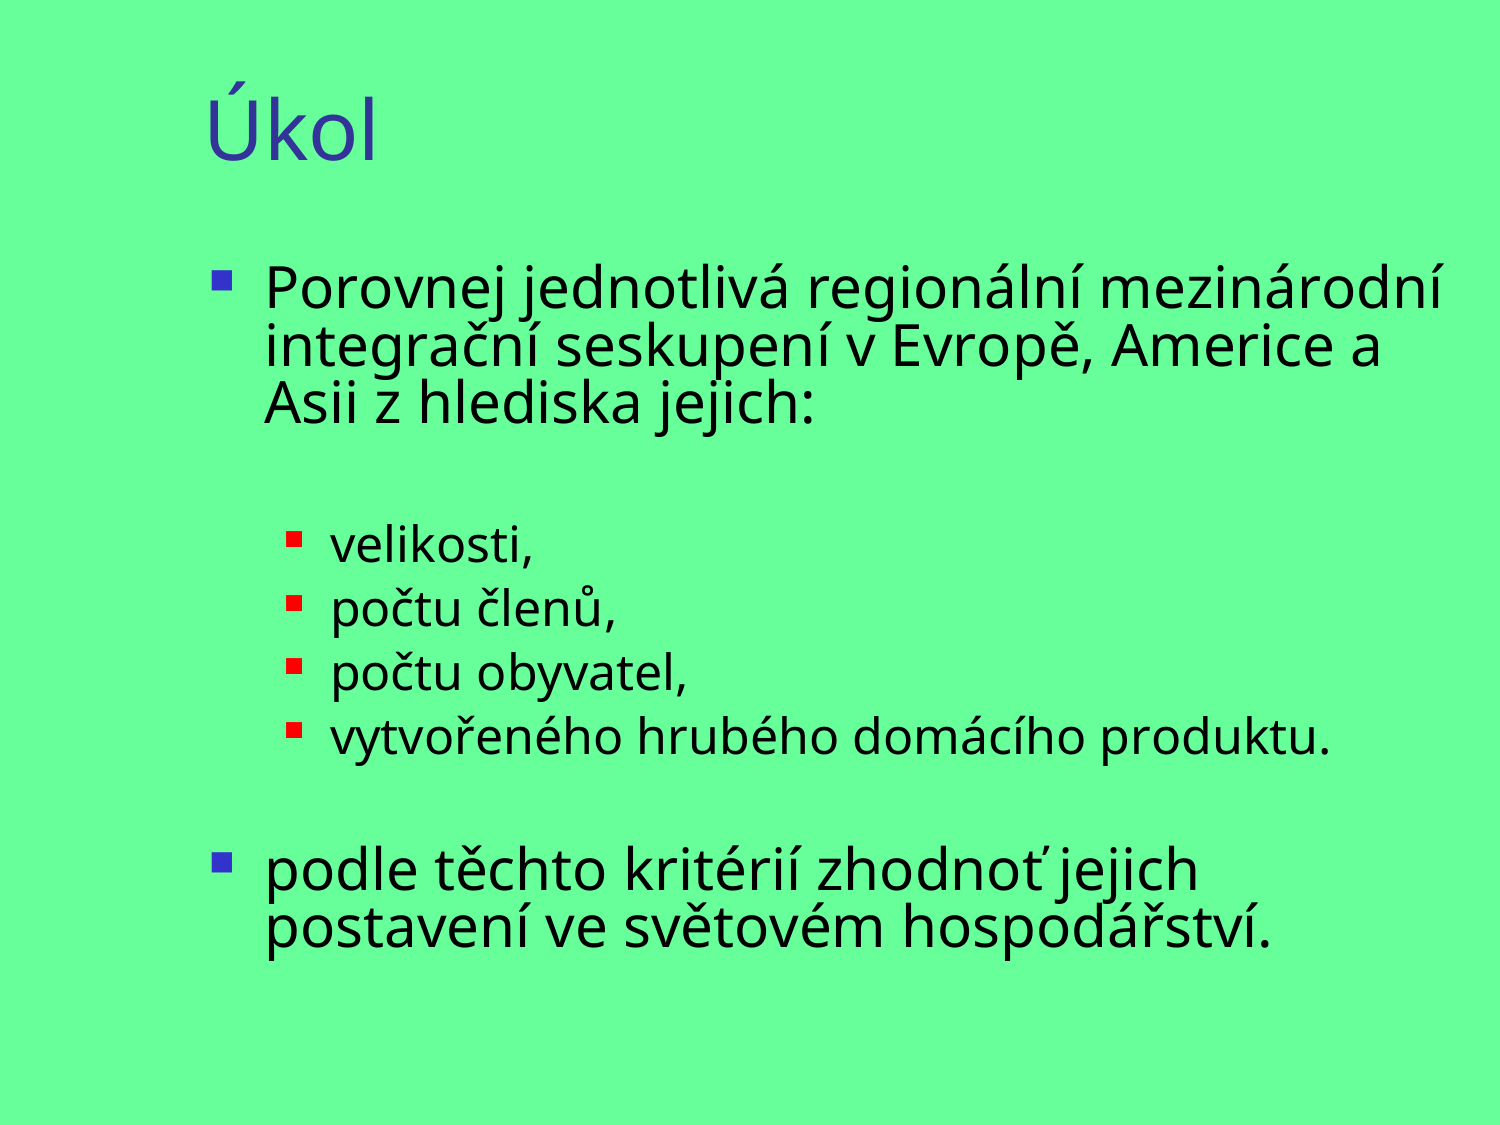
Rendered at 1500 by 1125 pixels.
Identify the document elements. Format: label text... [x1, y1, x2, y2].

list Porovnej jednotlivá regionální mezinárodní integrační seskupení v Evropě, Americe a Asii z hlediska jejich: velikosti, počtu členů, počtu obyvatel, vytvořeného hrubého domácího produktu. podle těchto kritérií zhodnoť jejich postavení ve světovém hospodářství. [193, 255, 1469, 1052]
title Úkol [188, 7, 1468, 185]
